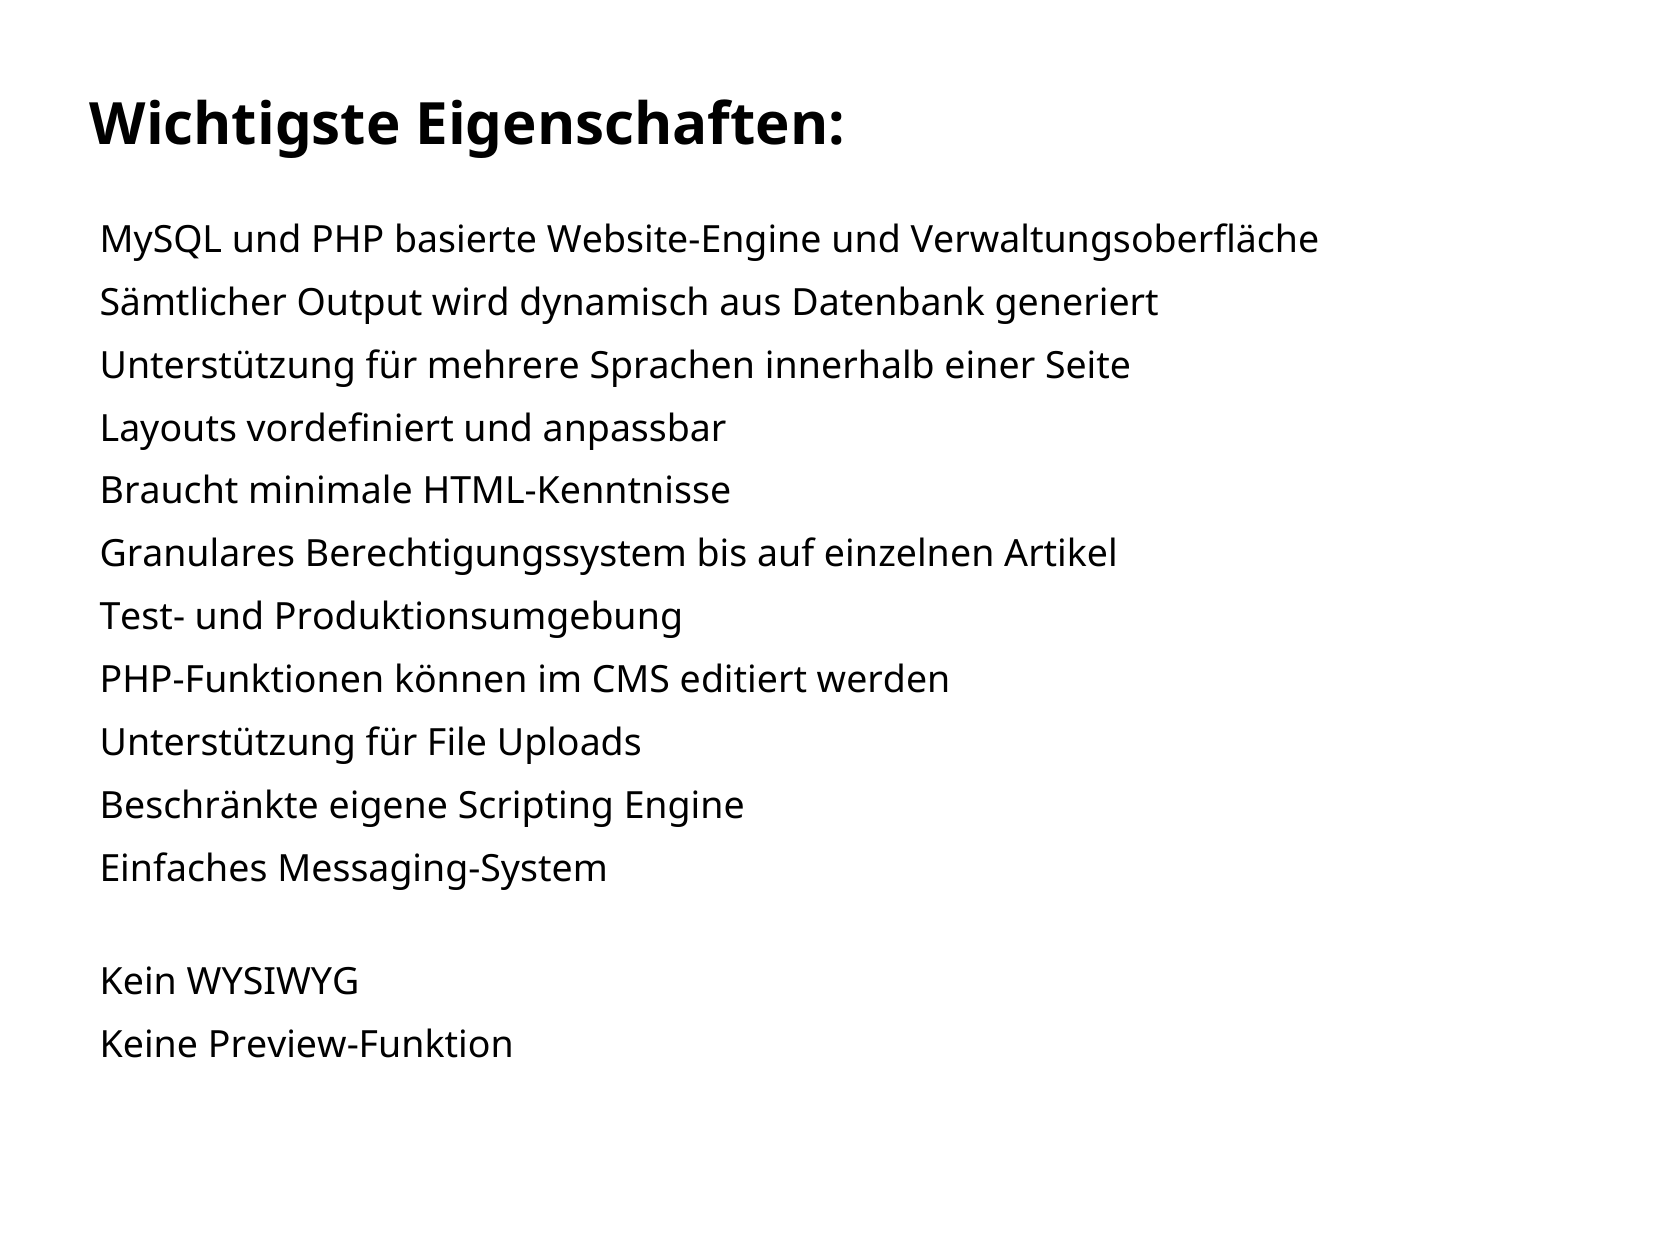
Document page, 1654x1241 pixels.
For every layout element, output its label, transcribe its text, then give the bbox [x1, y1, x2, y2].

text_box Wichtigste Eigenschaften: MySQL und PHP basierte Website-Engine und Verwaltungsoberfläche Sämtlicher Output wird dynamisch aus Datenbank generiert Unterstützung für mehrere Sprachen innerhalb einer Seite Layouts vordefiniert und anpassbar Braucht minimale HTML-Kenntnisse Granulares Berechtigungssystem bis auf einzelnen Artikel Test- und Produktionsumgebung PHP-Funktionen können im CMS editiert werden Unterstützung für File Uploads Beschränkte eigene Scripting Engine Einfaches Messaging-System Kein WYSIWYG Keine Preview-Funktion [75, 75, 1613, 985]
